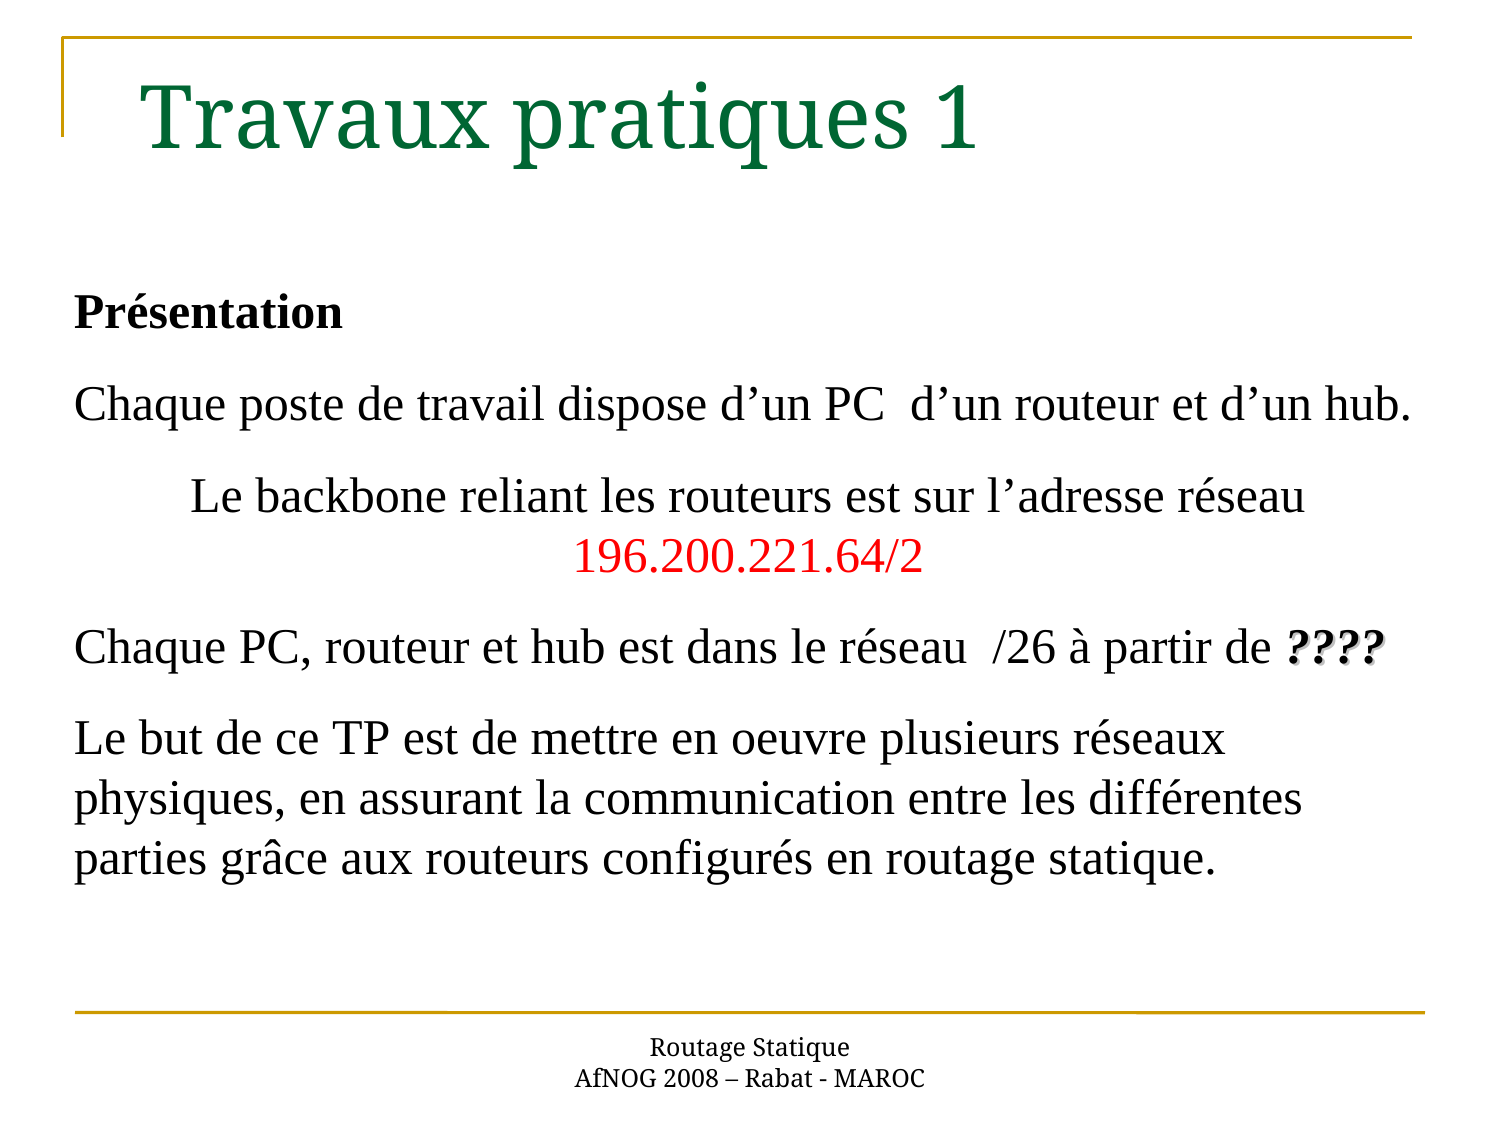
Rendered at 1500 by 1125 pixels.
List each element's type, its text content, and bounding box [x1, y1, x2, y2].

title Travaux pratiques 1 [125, 49, 1401, 238]
text_box Présentation Chaque poste de travail dispose d’un PC d’un routeur et d’un hub. Le backbone reliant les routeurs est sur l’adresse réseau 196.200.221.64/2 Chaque PC, routeur et hub est dans le réseau /26 à partir de ???? Le but de ce TP est de mettre en oeuvre plusieurs réseaux physiques, en assurant la communication entre les différentes parties grâce aux routeurs configurés en routage statique. [59, 274, 1438, 984]
